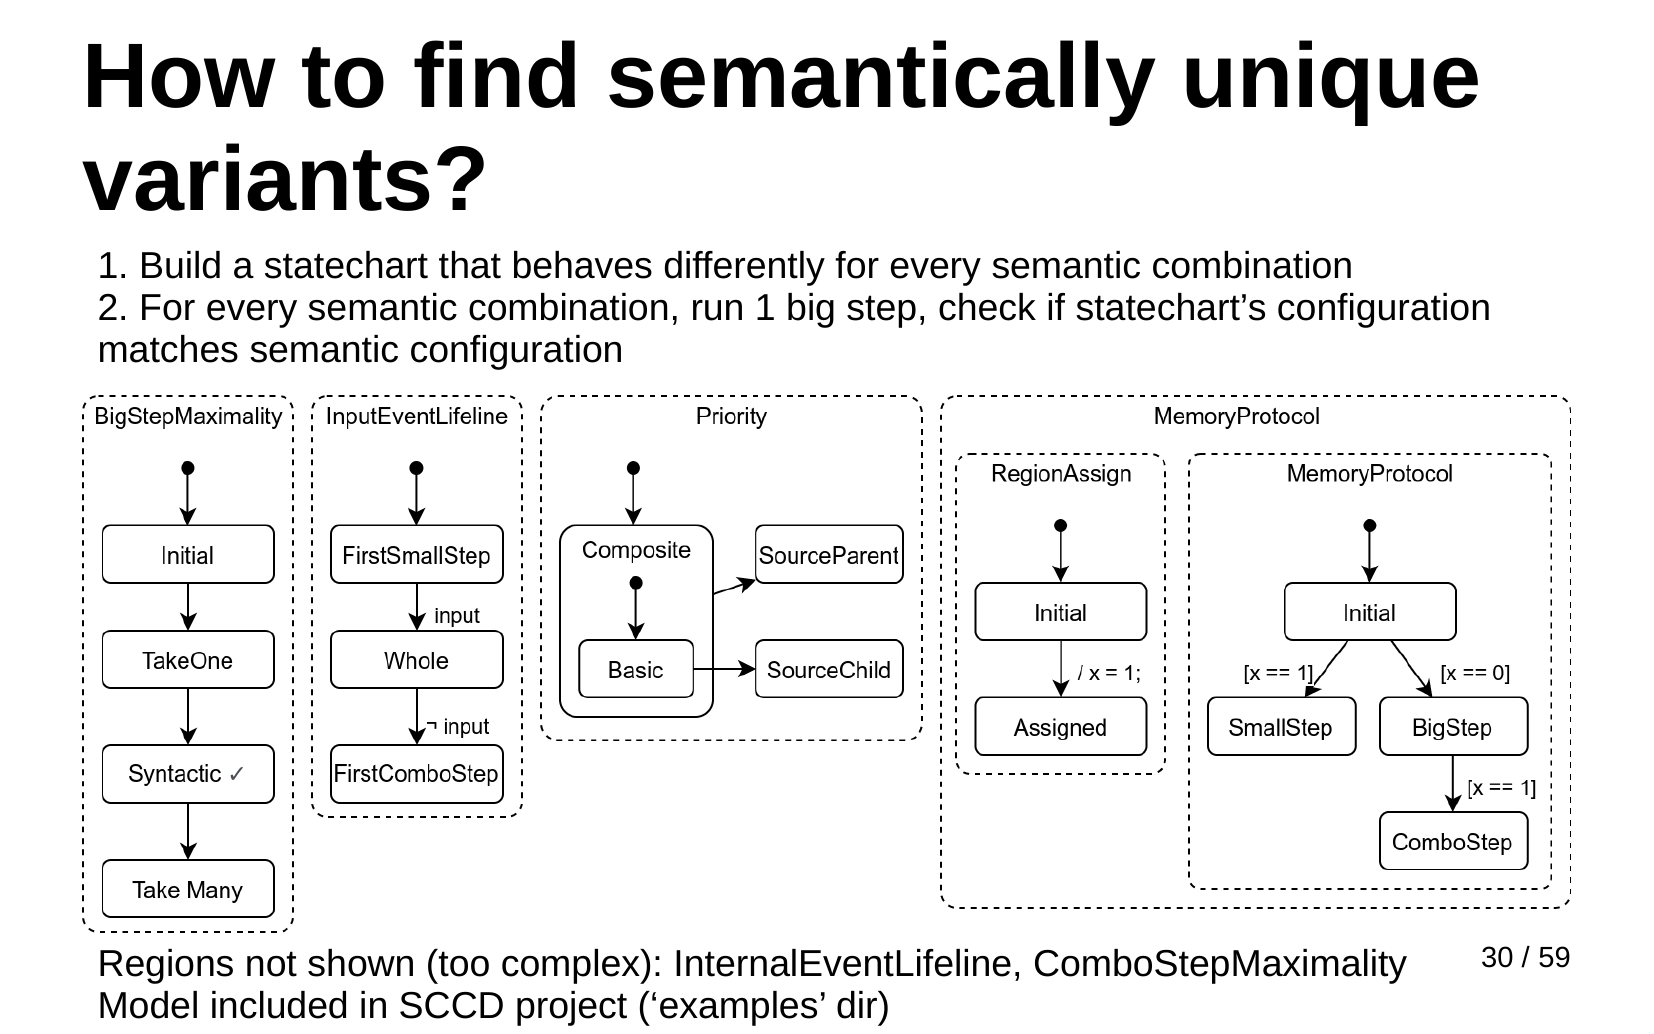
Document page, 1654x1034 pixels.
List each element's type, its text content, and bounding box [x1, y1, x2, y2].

picture [82, 395, 1571, 934]
text_box 1. Build a statechart that behaves differently for every semantic combination 2. For every semantic combination, run 1 big step, check if statechart’s configuration matches semantic configuration [82, 237, 1536, 378]
text_box Regions not shown (too complex): InternalEventLifeline, ComboStepMaximality Model included in SCCD project (‘examples’ dir) [82, 934, 1536, 1034]
title How to find semantically unique variants? [82, 24, 1571, 230]
